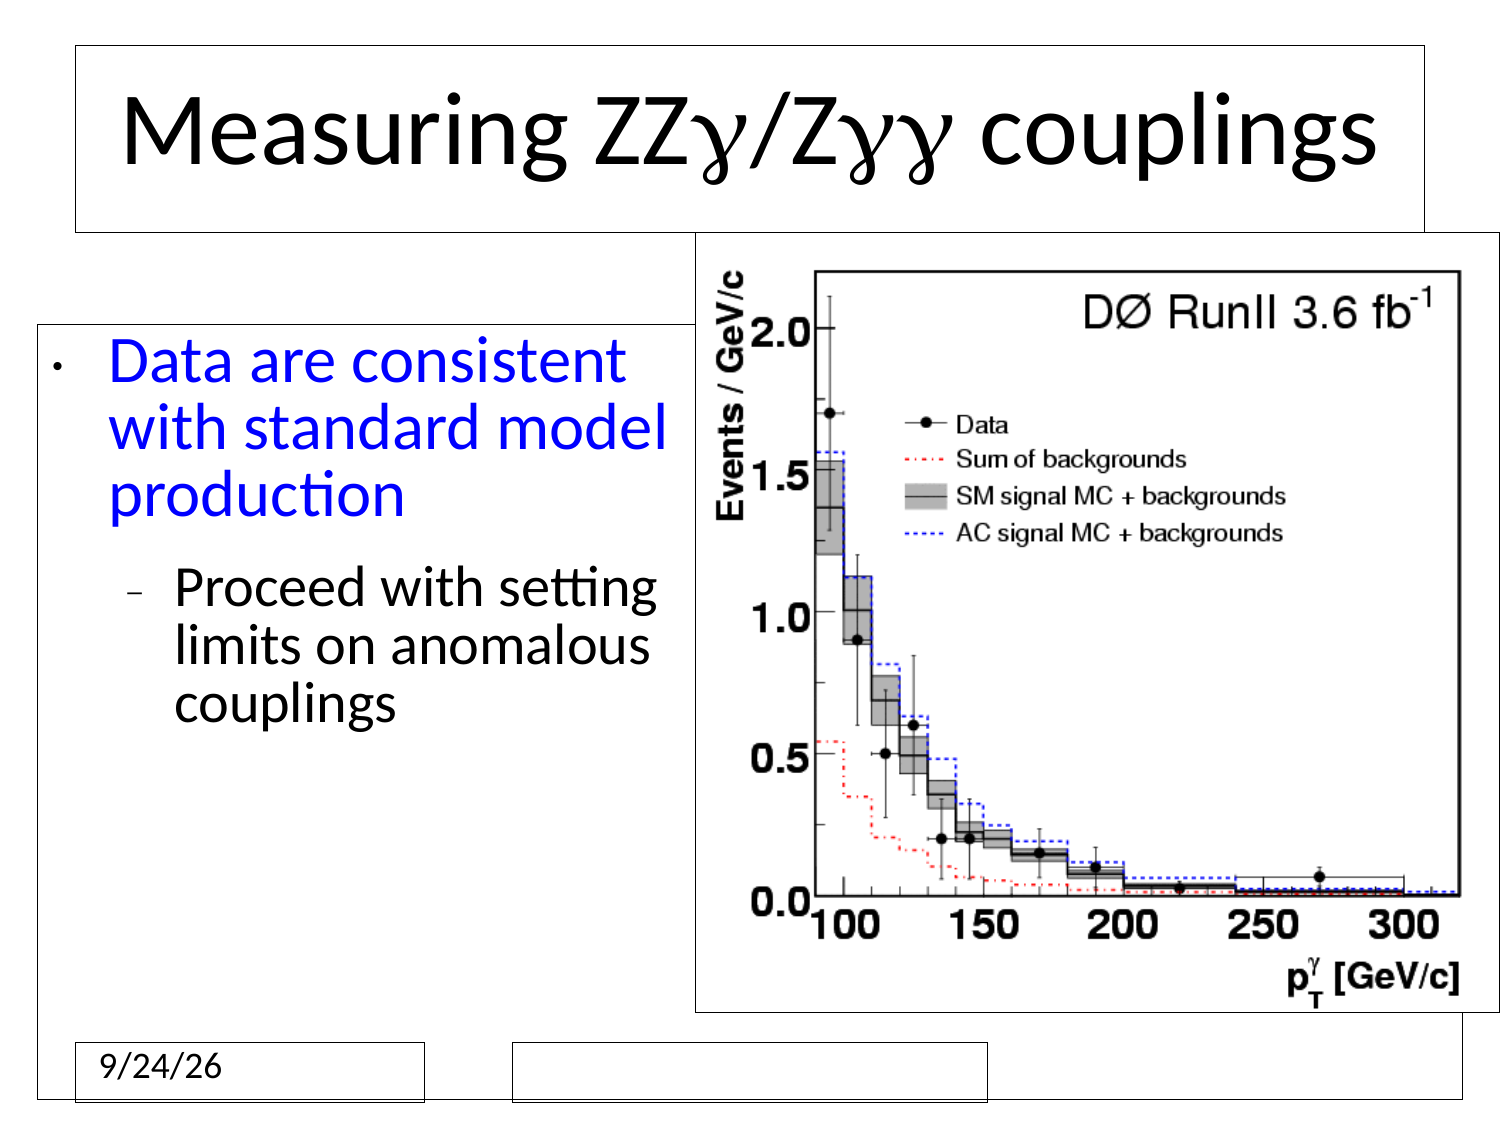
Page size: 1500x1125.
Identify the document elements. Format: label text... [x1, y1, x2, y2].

picture [695, 232, 1500, 1013]
title Measuring ZZg/Zgg couplings [75, 45, 1425, 233]
list Data are consistent with standard model production Proceed with setting limits on anomalous couplings [37, 324, 1463, 1100]
